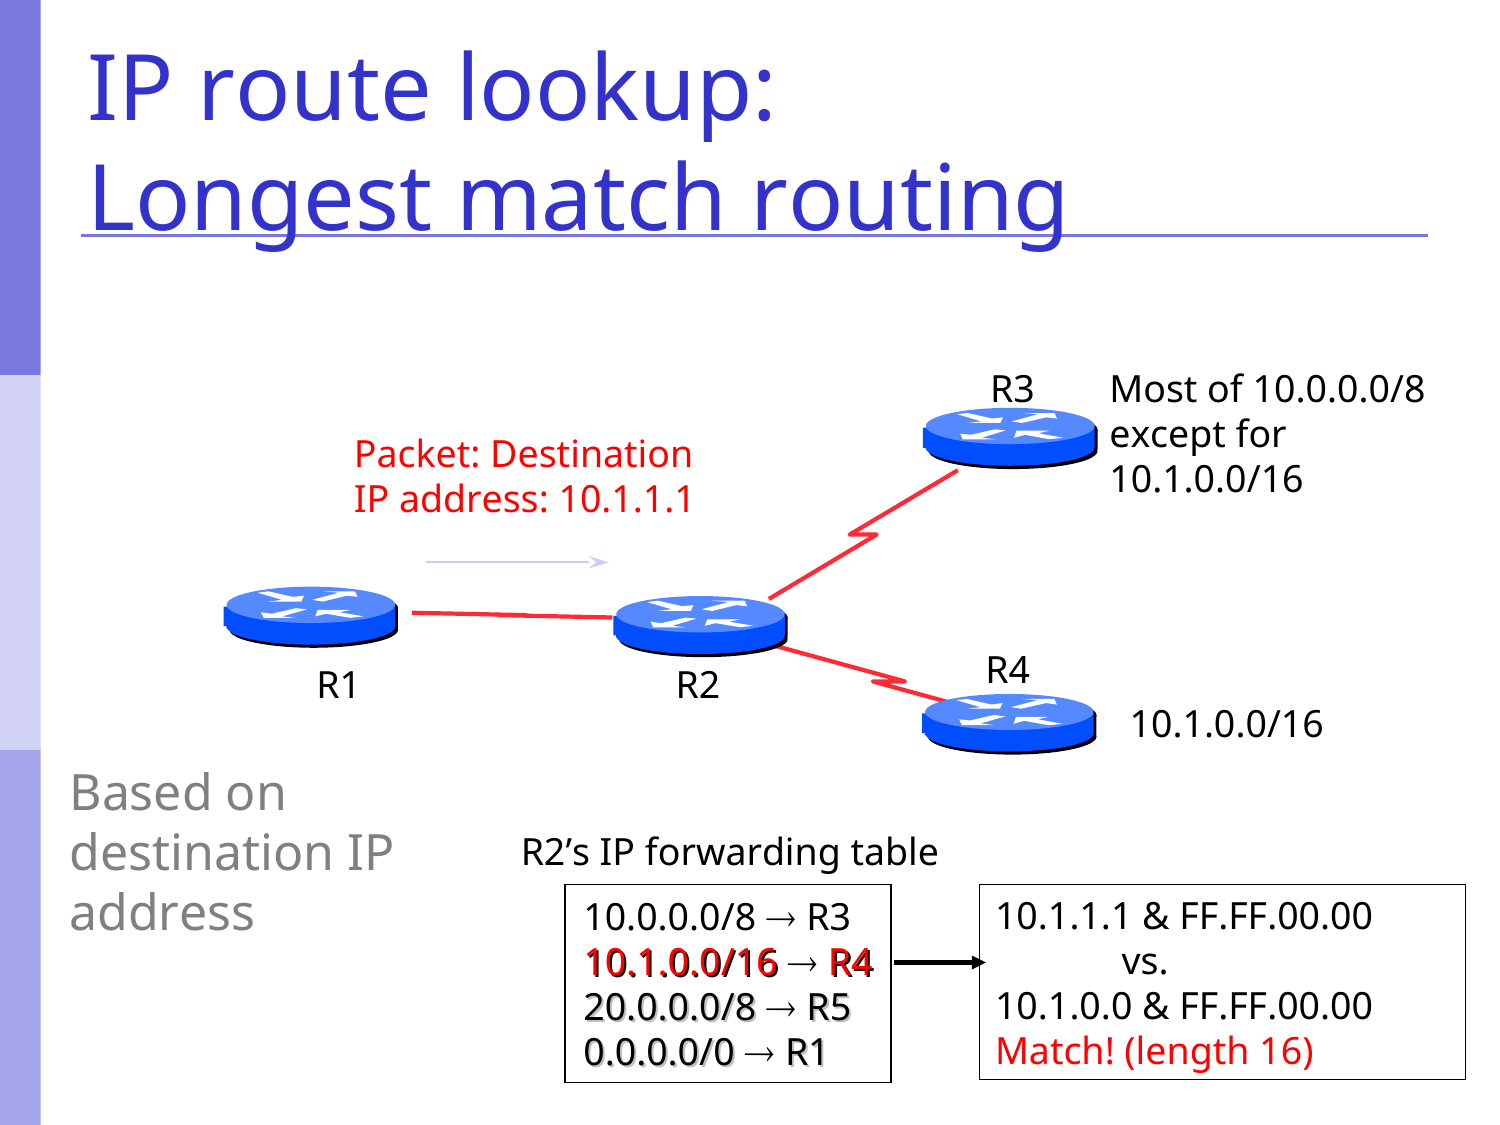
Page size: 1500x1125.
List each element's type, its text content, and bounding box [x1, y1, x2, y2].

text_box 10.1.0.0/16 [1113, 692, 1340, 753]
text_box R1 [300, 653, 377, 715]
text_box [922, 407, 1093, 470]
text_box R2 [659, 653, 737, 714]
text_box 10.1.1.1 & FF.FF.00.00 vs. 10.1.0.0 & FF.FF.00.00 Match! (length 16) [979, 884, 1466, 1080]
text_box Based on destination IP address [51, 751, 475, 950]
text_box [922, 695, 1097, 755]
title IP route lookup: Longest match routing [75, 22, 1394, 256]
text_box Packet: Destination IP address: 10.1.1.1 [336, 421, 714, 530]
text_box R3 [974, 357, 1051, 409]
text_box [223, 586, 399, 648]
text_box R2’s IP forwarding table [502, 818, 959, 882]
text_box [613, 596, 788, 656]
text_box Most of 10.0.0.0/8 except for 10.1.0.0/16 [1093, 357, 1497, 509]
text_box 10.0.0.0/8  R3 10.1.0.0/16  R4 20.0.0.0/8  R5 0.0.0.0/0  R1 [564, 884, 892, 1083]
text_box R4 [969, 638, 1046, 699]
